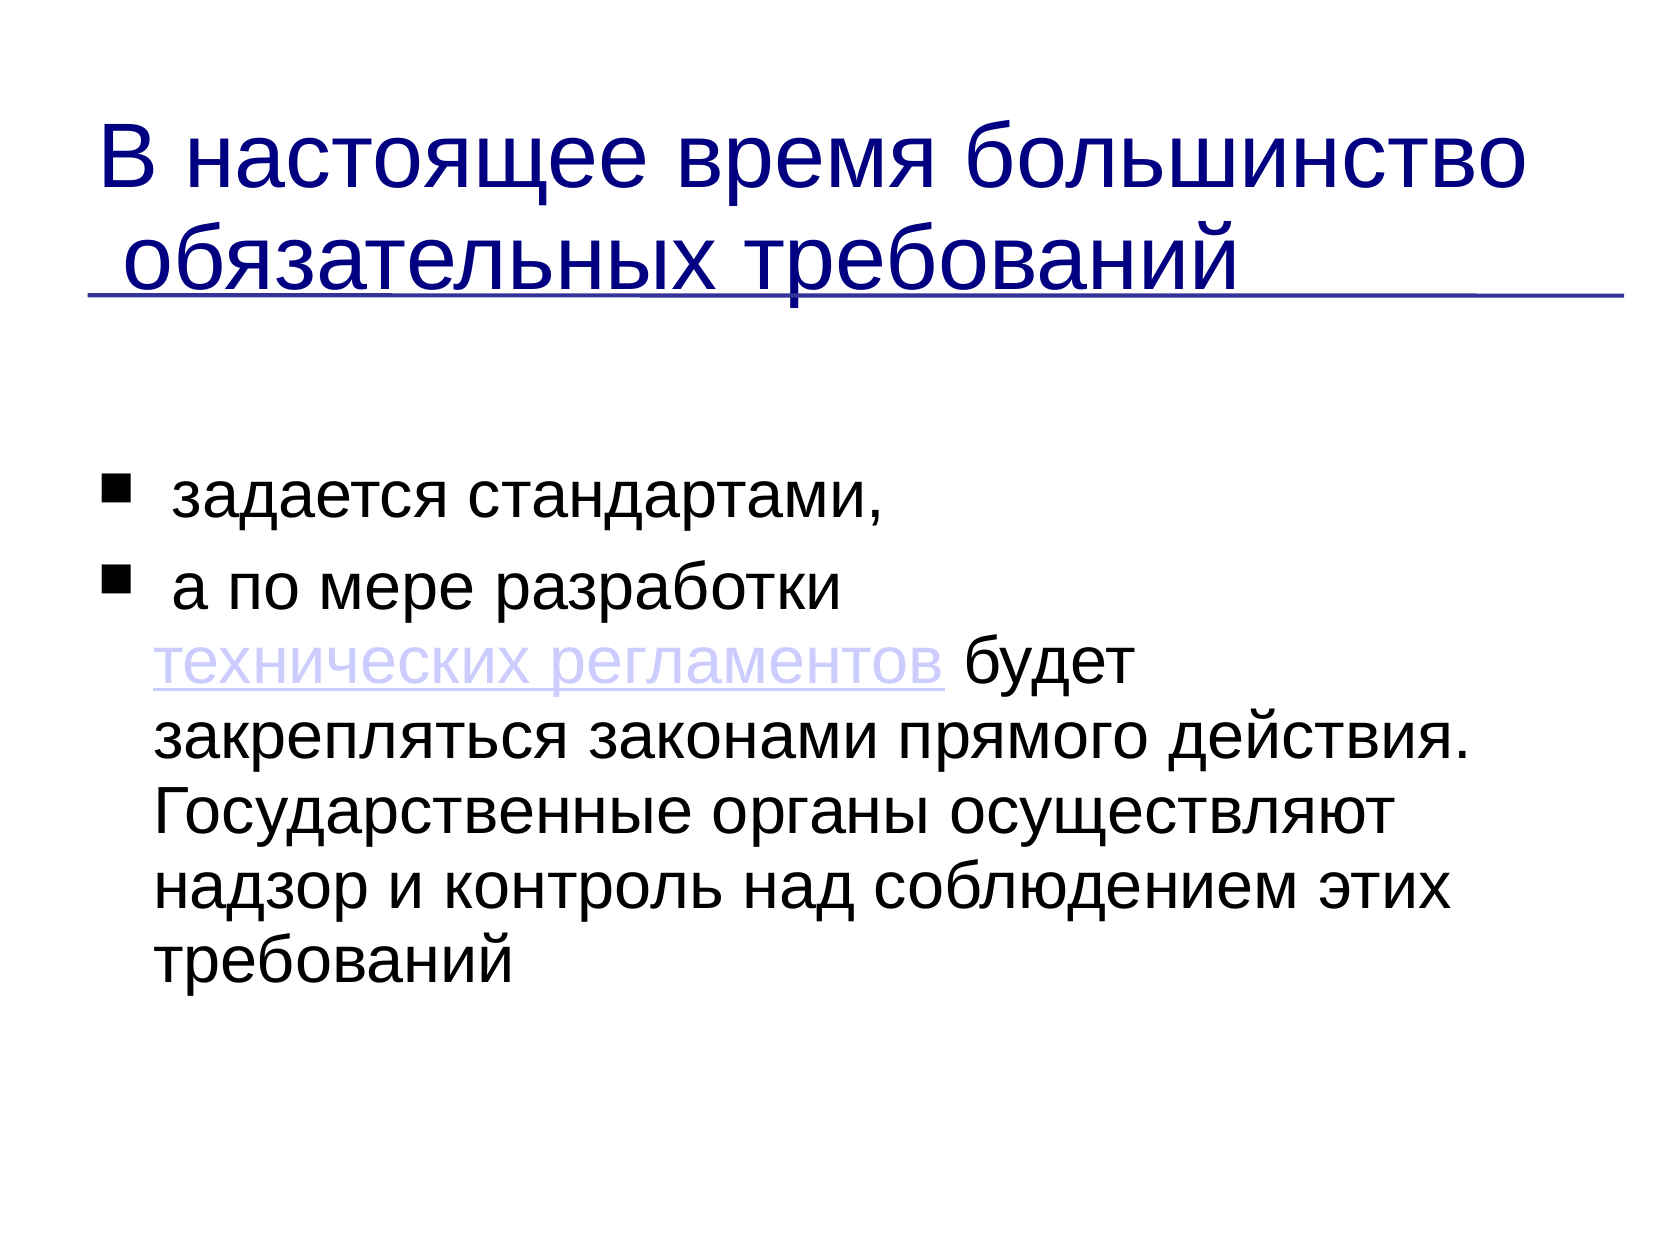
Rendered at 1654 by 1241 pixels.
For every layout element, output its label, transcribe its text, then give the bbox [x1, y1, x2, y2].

list задается стандартами, а по мере разработки технических регламентов будет закрепляться законами прямого действия. Государственные органы осуществляют надзор и контроль над соблюдением этих требований [82, 358, 1571, 1061]
title В настоящее время большинство обязательных требований [82, 16, 1571, 358]
